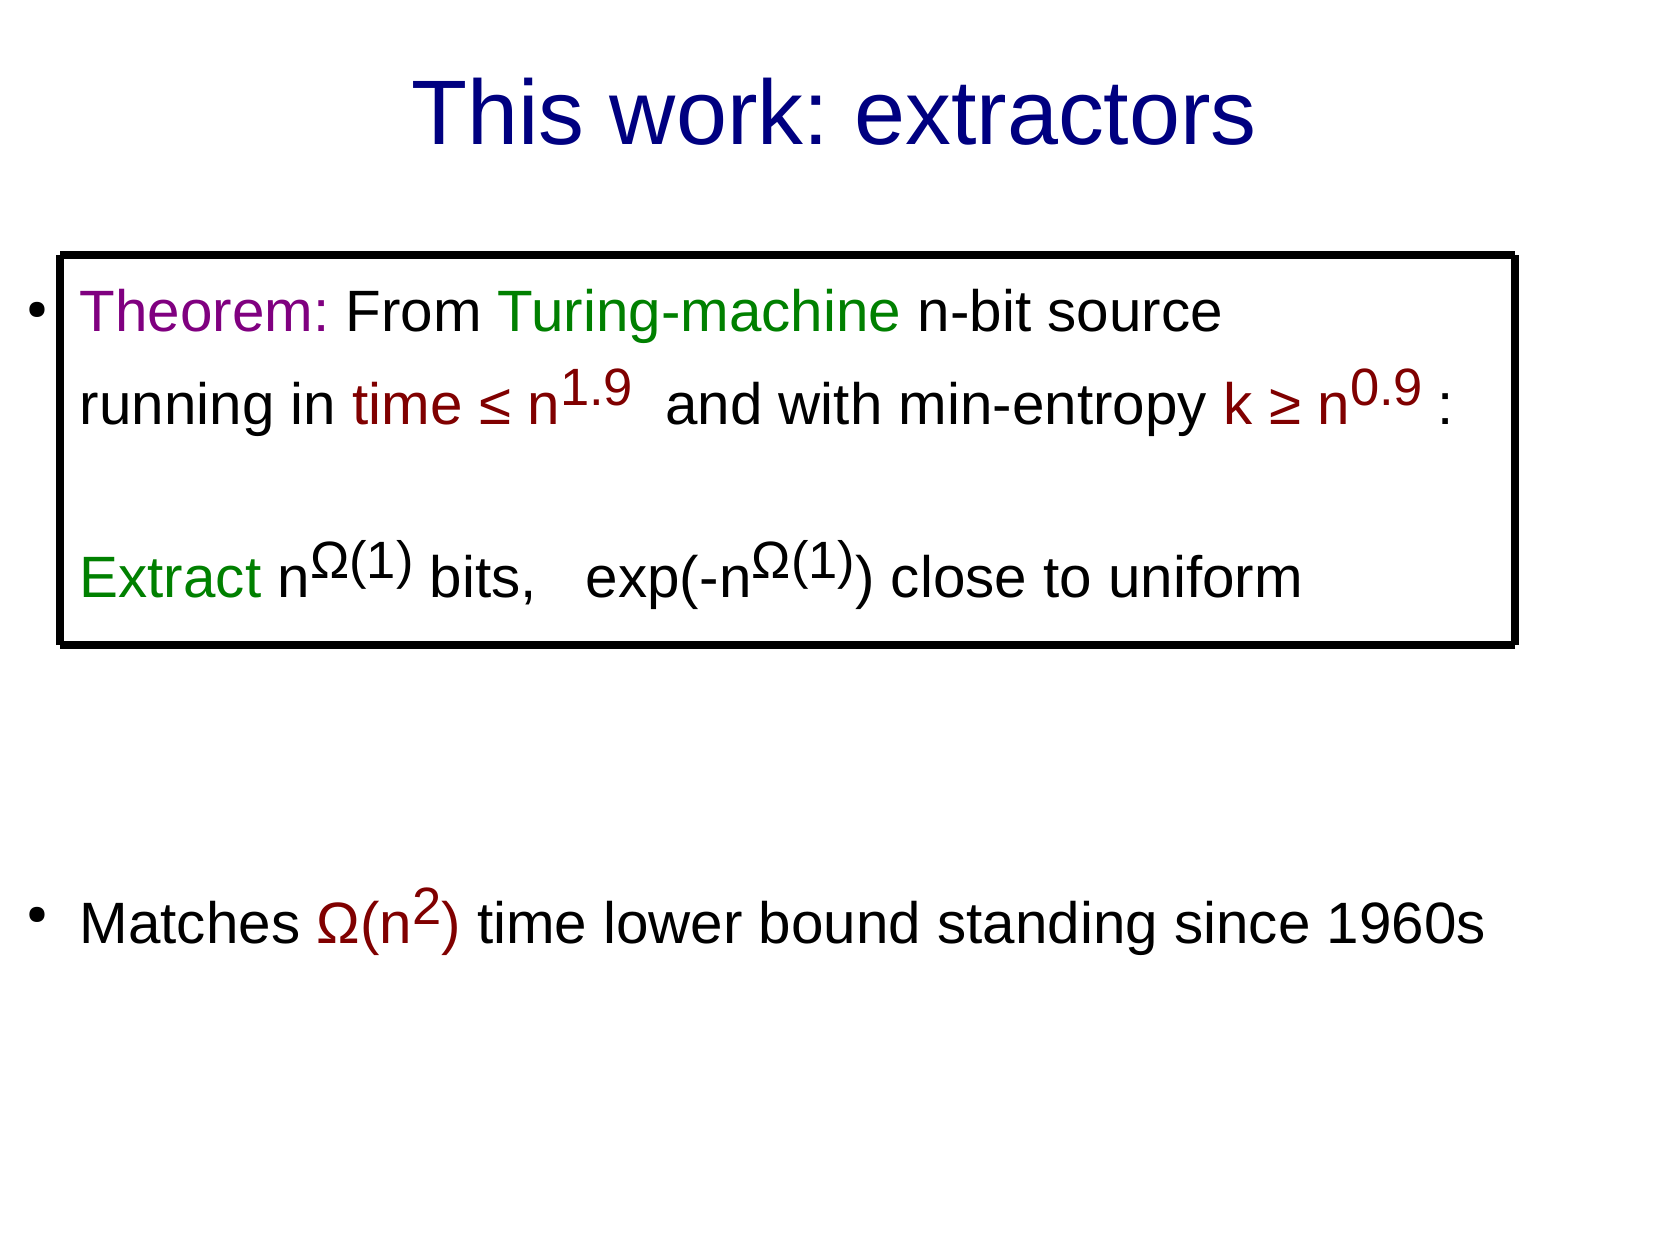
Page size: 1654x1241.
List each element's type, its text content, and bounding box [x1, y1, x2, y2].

title This work: extractors [131, 37, 1538, 188]
list Theorem: From Turing-machine n-bit source running in time ≤ n1.9 and with min-entropy k ≥ n0.9 : Extract nΩ(1) bits, exp(-nΩ(1)) close to uniform Matches Ω(n2) time lower bound standing since 1960s [0, 181, 1648, 1235]
